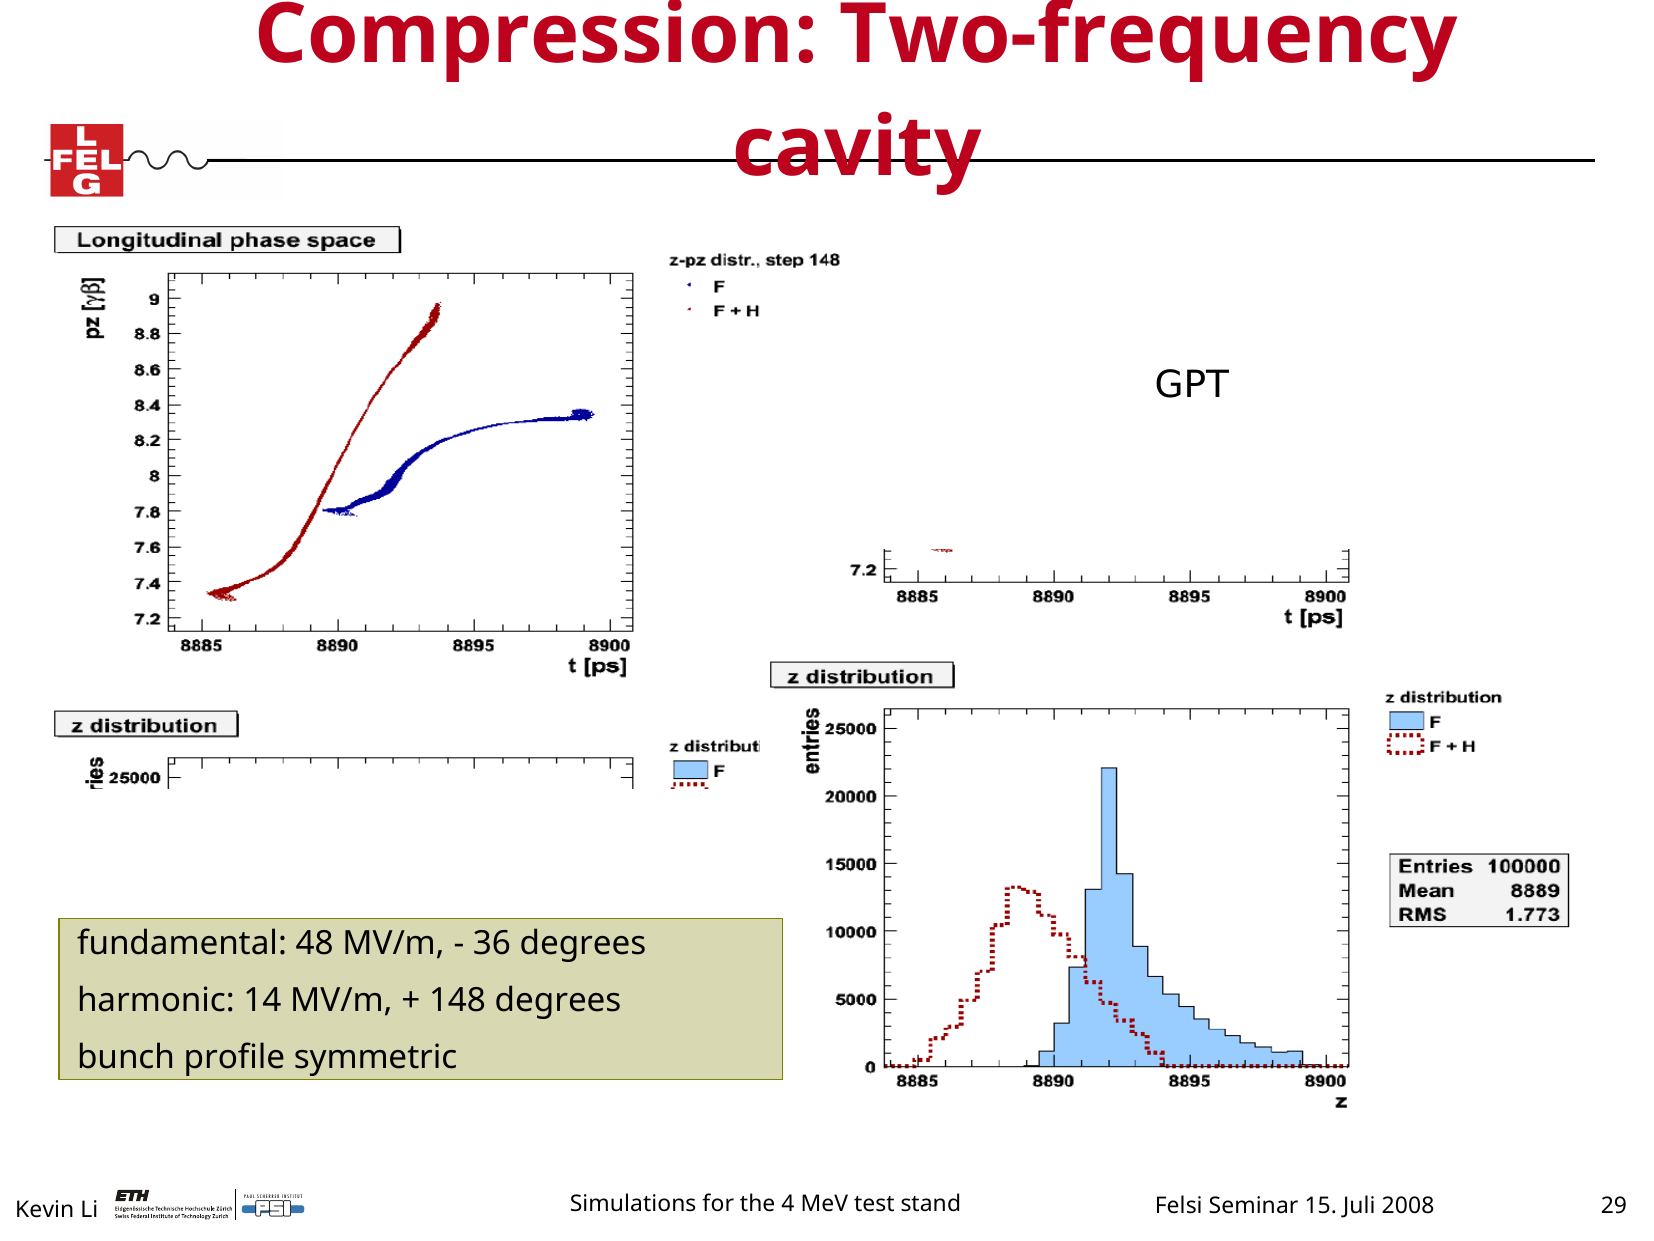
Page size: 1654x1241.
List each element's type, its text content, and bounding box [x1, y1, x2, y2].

picture [43, 222, 1583, 1116]
picture [238, 1189, 308, 1220]
text_box fundamental: 48 MV/m, - 36 degrees harmonic: 14 MV/m, + 148 degrees bunch profile symmetric [59, 918, 783, 1060]
picture [42, 118, 283, 202]
text_box GPT [1154, 363, 1230, 407]
title Compression: Two-frequency cavity [130, 17, 1583, 156]
